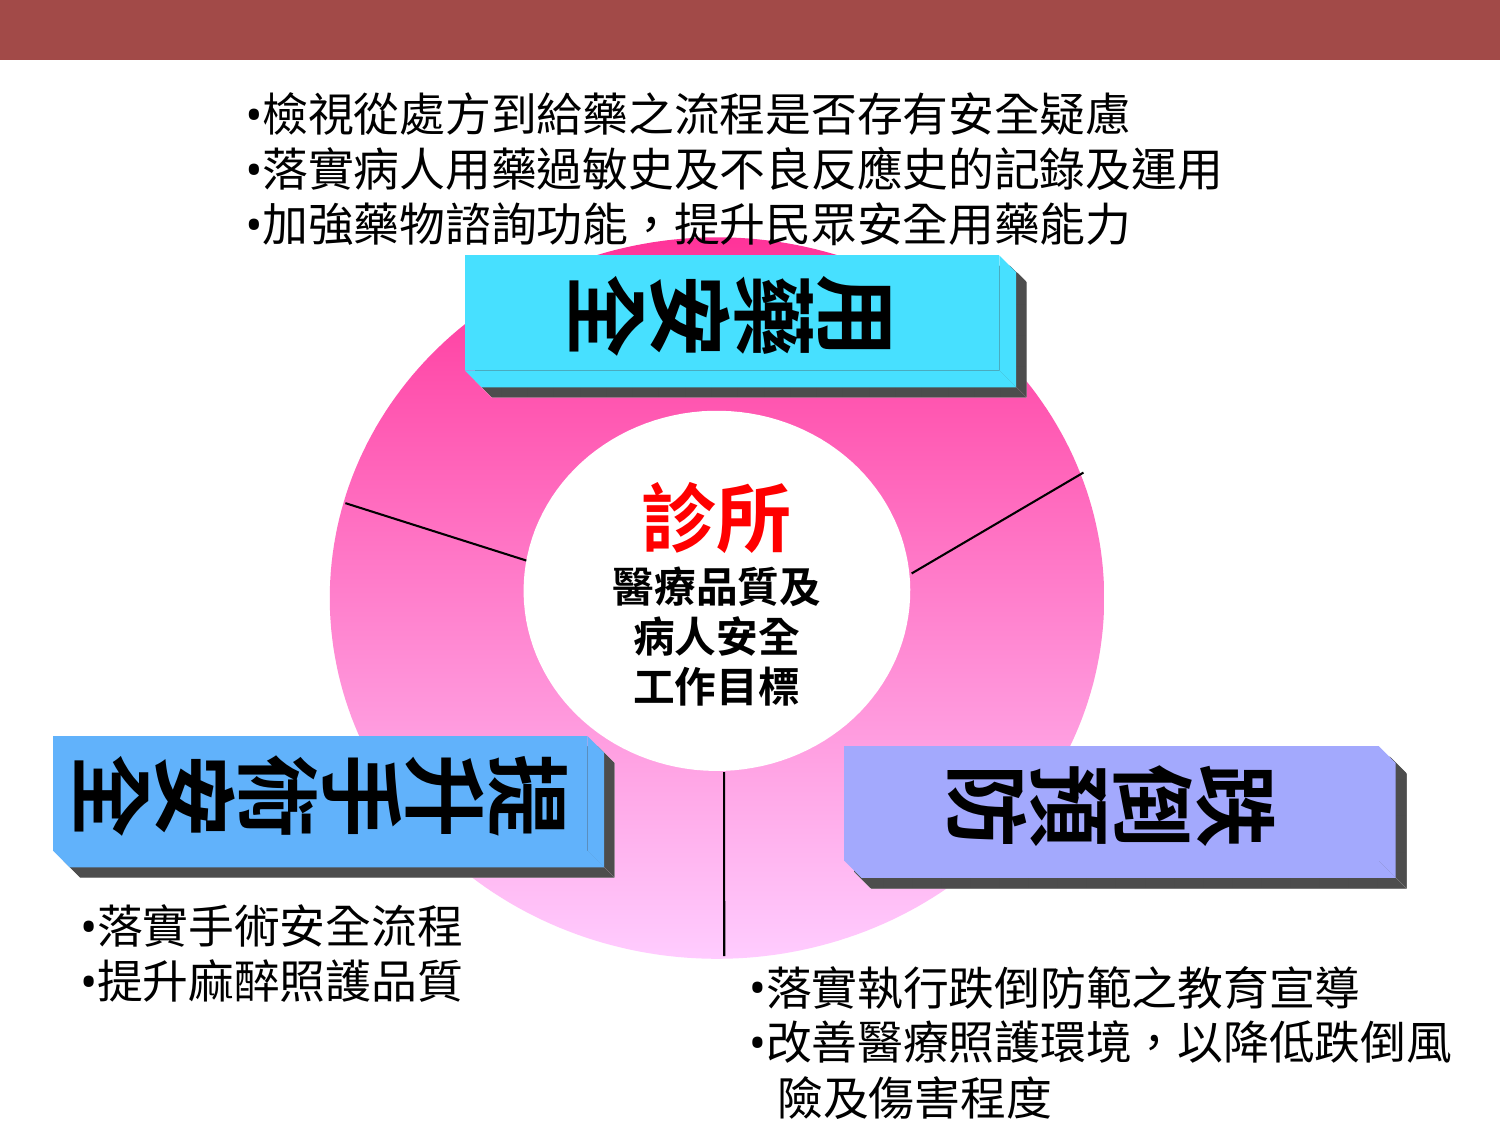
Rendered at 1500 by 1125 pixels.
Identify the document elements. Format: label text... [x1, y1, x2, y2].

text_box [329, 324, 1105, 959]
text_box 落實執行跌倒防範之教育宣導 改善醫療照護環境，以降低跌倒風險及傷害程度 [734, 952, 1470, 1106]
text_box 用藥安全 [464, 255, 1017, 388]
text_box 跌倒預防 [844, 746, 1396, 878]
text_box 提升手術安全 [52, 735, 605, 868]
text_box 落實手術安全流程 提升麻醉照護品質 [150, 981, 172, 1000]
text_box 檢視從處方到給藥之流程是否存有安全疑慮 落實病人用藥過敏史及不良反應史的記錄及運用 加強藥物諮詢功能，提升民眾安全用藥能力 [230, 78, 1282, 232]
text_box [597, 237, 837, 255]
text_box 診所 醫療品質及 病人安全 工作目標 [523, 410, 911, 771]
text_box 落實手術安全流程 提升麻醉照護品質 [65, 890, 554, 1000]
